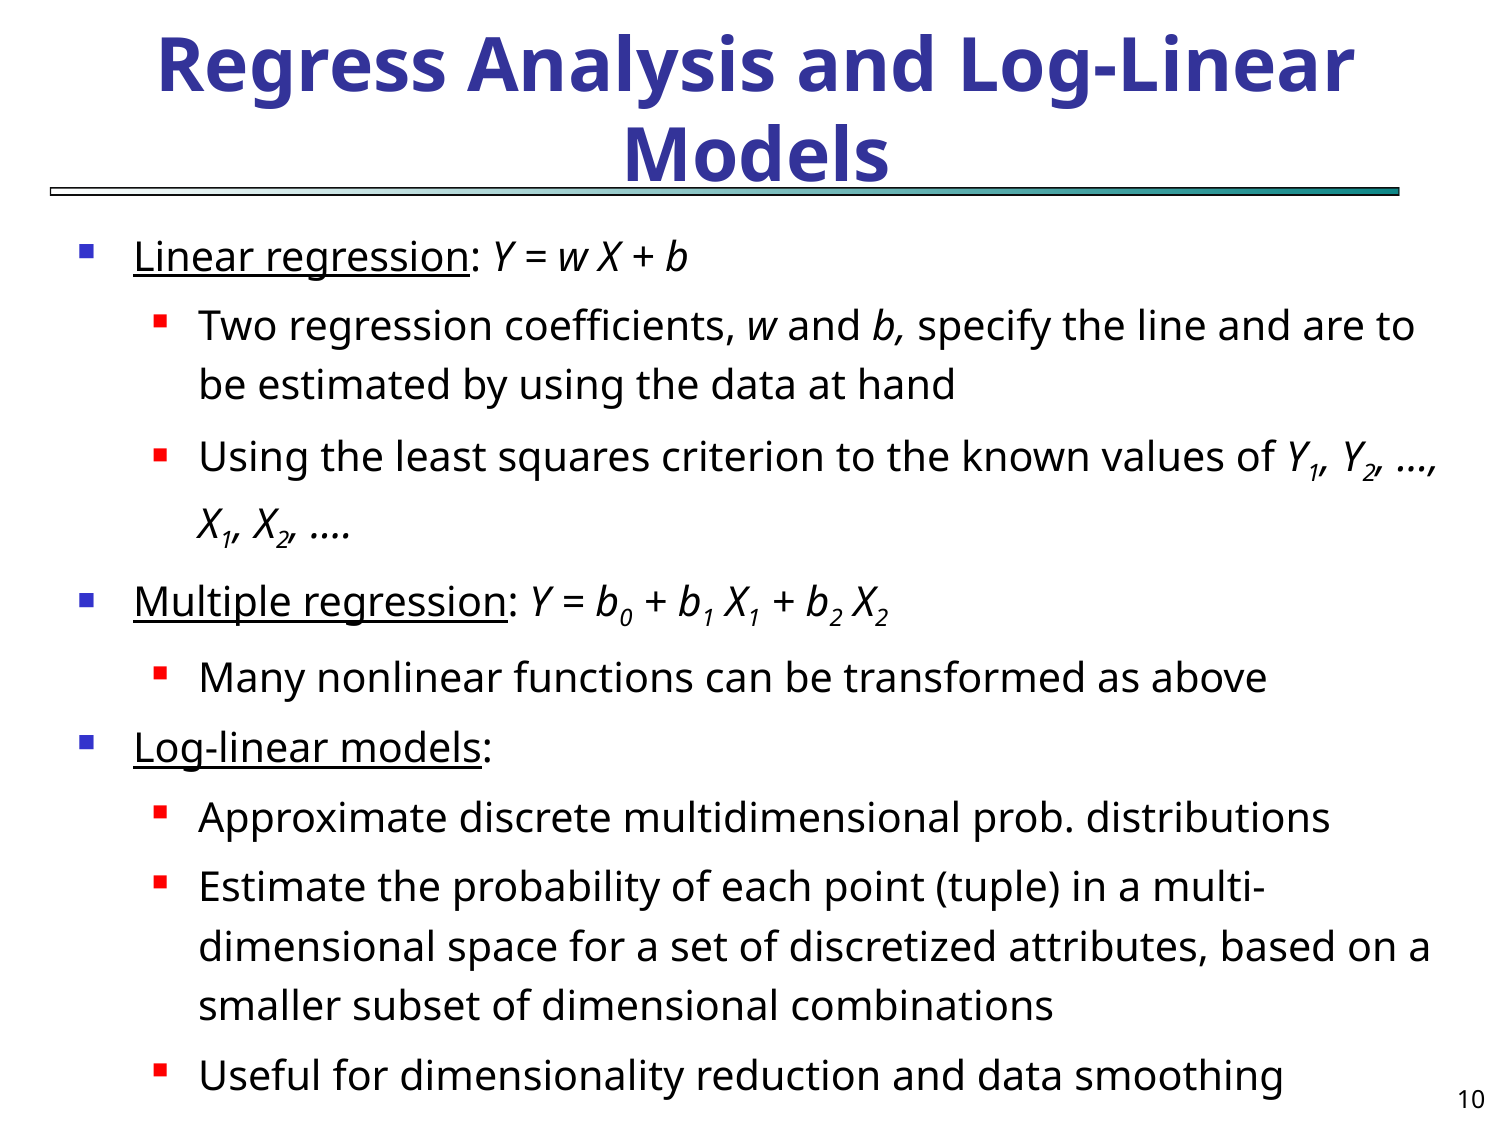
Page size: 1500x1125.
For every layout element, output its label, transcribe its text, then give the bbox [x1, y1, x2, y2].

text_box <number> [1187, 1062, 1500, 1125]
list Linear regression: Y = w X + b Two regression coefficients, w and b, specify the line and are to be estimated by using the data at hand Using the least squares criterion to the known values of Y1, Y2, …, X1, X2, …. Multiple regression: Y = b0 + b1 X1 + b2 X2 Many nonlinear functions can be transformed as above Log-linear models: Approximate discrete multidimensional prob. distributions Estimate the probability of each point (tuple) in a multi-dimensional space for a set of discretized attributes, based on a smaller subset of dimensional combinations Useful for dimensionality reduction and data smoothing [62, 212, 1463, 1116]
title Regress Analysis and Log-Linear Models [62, 8, 1450, 204]
